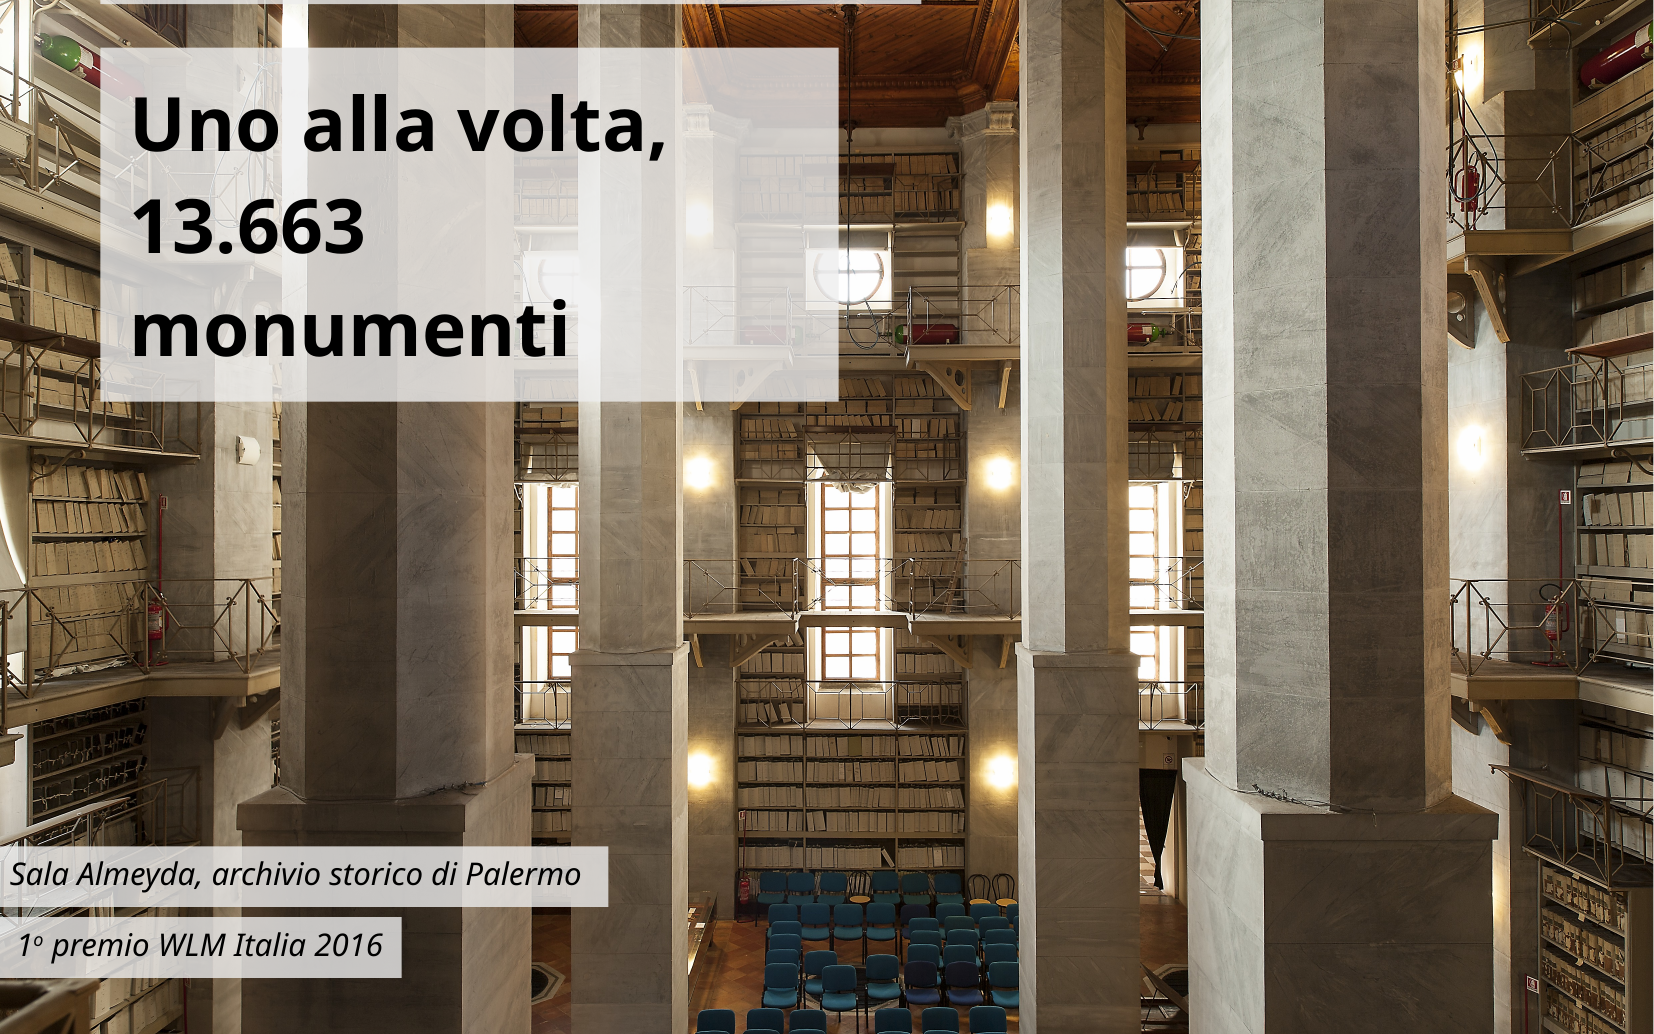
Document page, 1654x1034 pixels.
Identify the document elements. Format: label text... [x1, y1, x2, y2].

text_box Uno alla volta, 13.663 monumenti [100, 47, 839, 264]
text_box 1o premio WLM Italia 2016 [0, 920, 402, 975]
text_box Sala Almeyda, archivio storico di Palermo [0, 849, 609, 904]
picture [0, 0, 1654, 1034]
